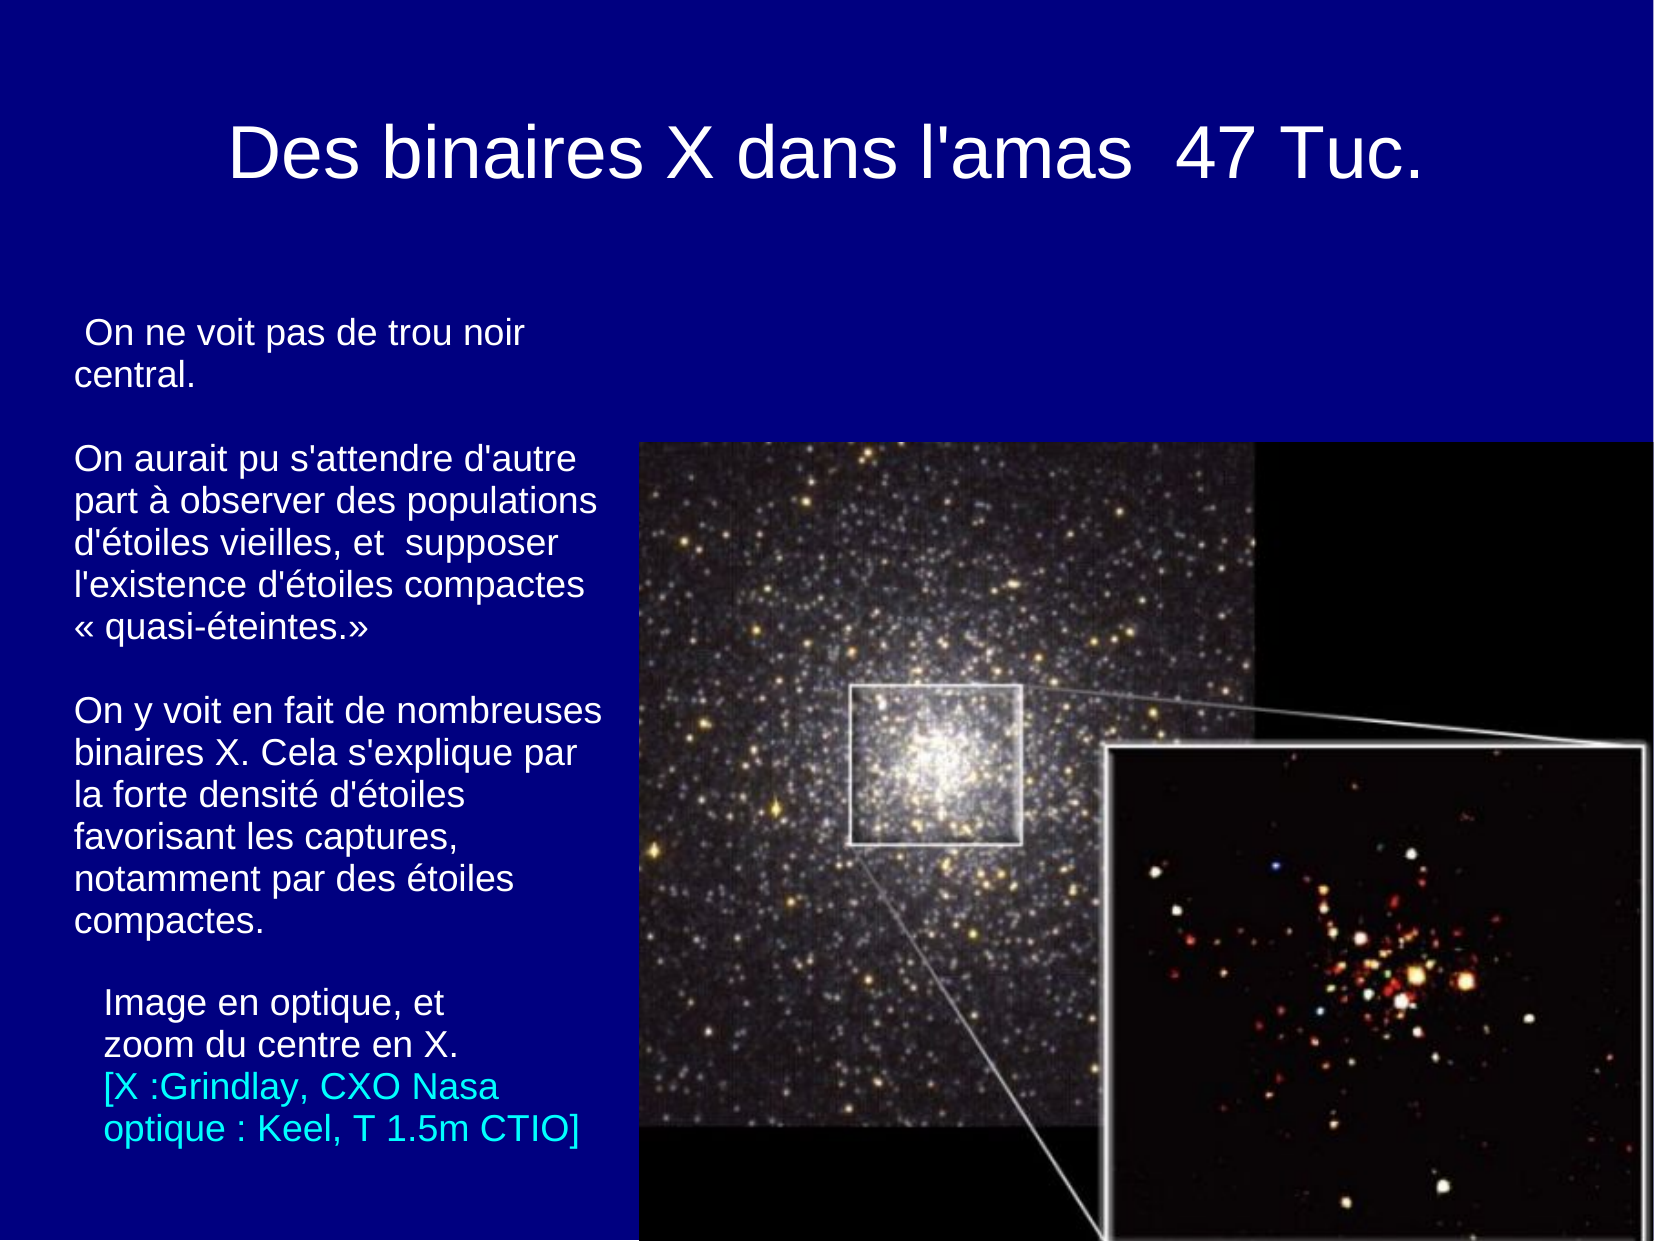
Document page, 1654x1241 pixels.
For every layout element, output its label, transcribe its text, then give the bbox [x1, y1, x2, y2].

text_box Image en optique, et zoom du centre en X. [X :Grindlay, CXO Nasa optique : Keel, T 1.5m CTIO] [88, 974, 596, 1158]
text_box On ne voit pas de trou noir central. On aurait pu s'attendre d'autre part à observer des populations d'étoiles vieilles, et supposer l'existence d'étoiles compactes « quasi-éteintes.» On y voit en fait de nombreuses binaires X. Cela s'explique par la forte densité d'étoiles favorisant les captures, notamment par des étoiles compactes. [59, 303, 621, 1160]
title Des binaires X dans l'amas 47 Tuc. [82, 49, 1571, 257]
picture [639, 442, 1654, 1241]
